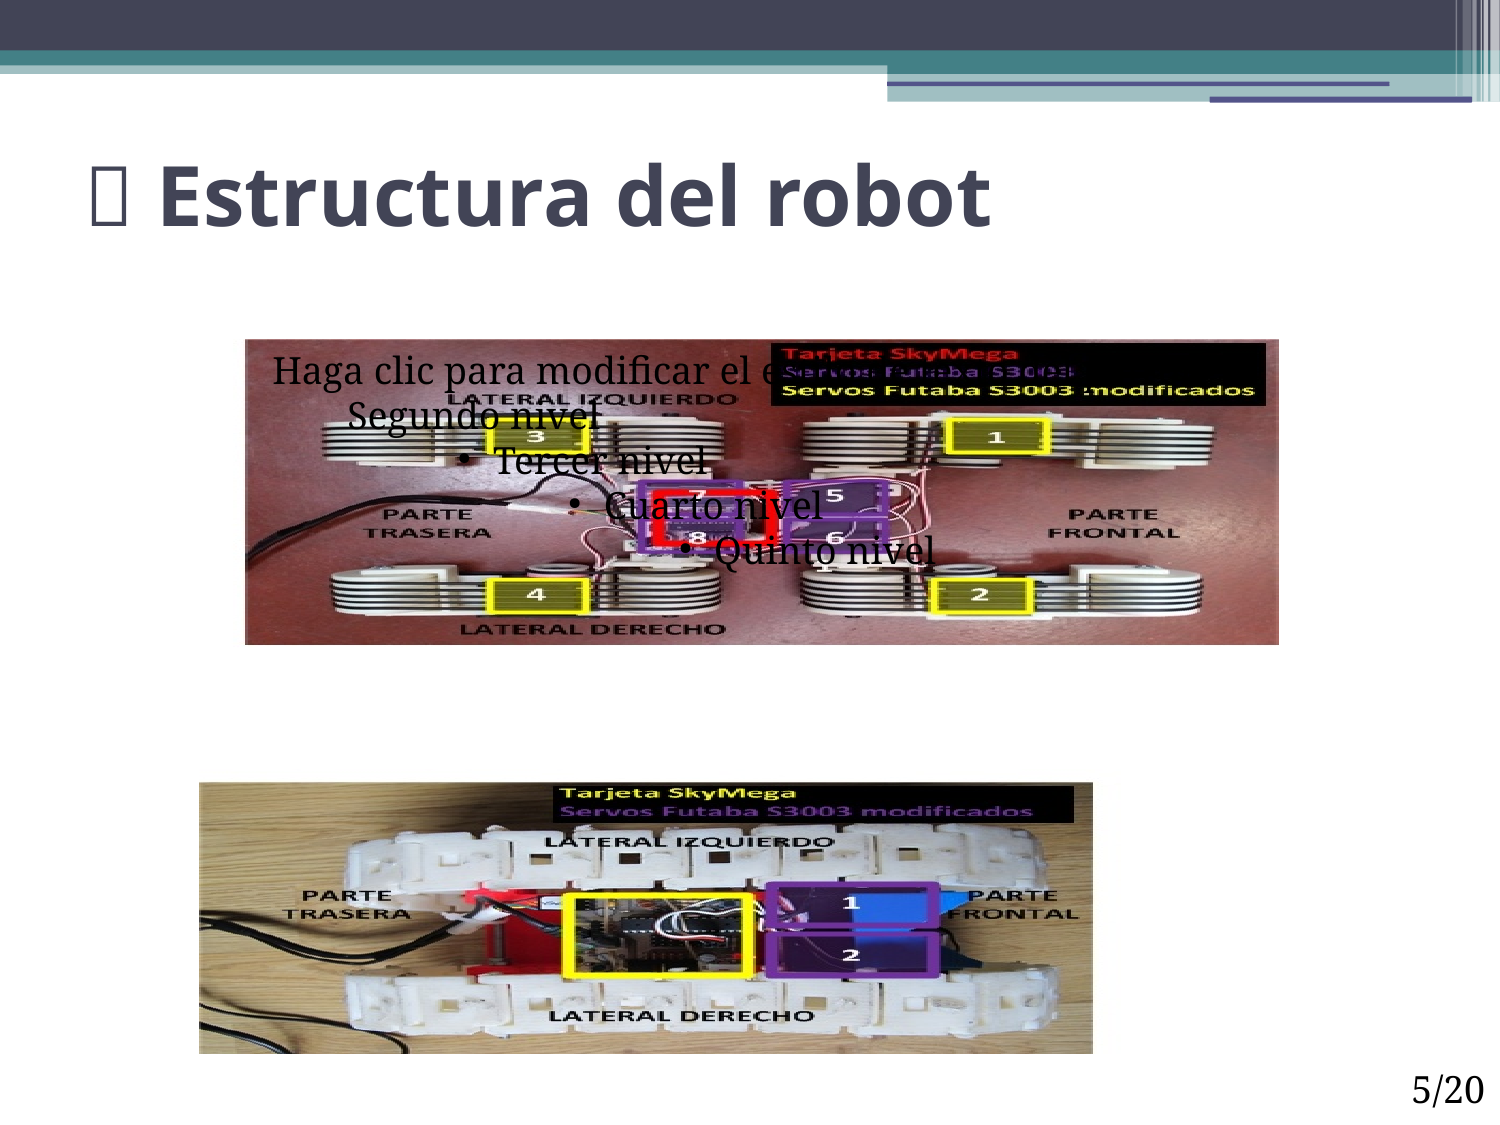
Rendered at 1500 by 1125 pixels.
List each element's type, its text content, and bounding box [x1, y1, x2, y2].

picture [199, 339, 1279, 1055]
slide_number <number>/20 [1374, 1065, 1500, 1125]
title  Estructura del robot [70, 105, 1421, 281]
